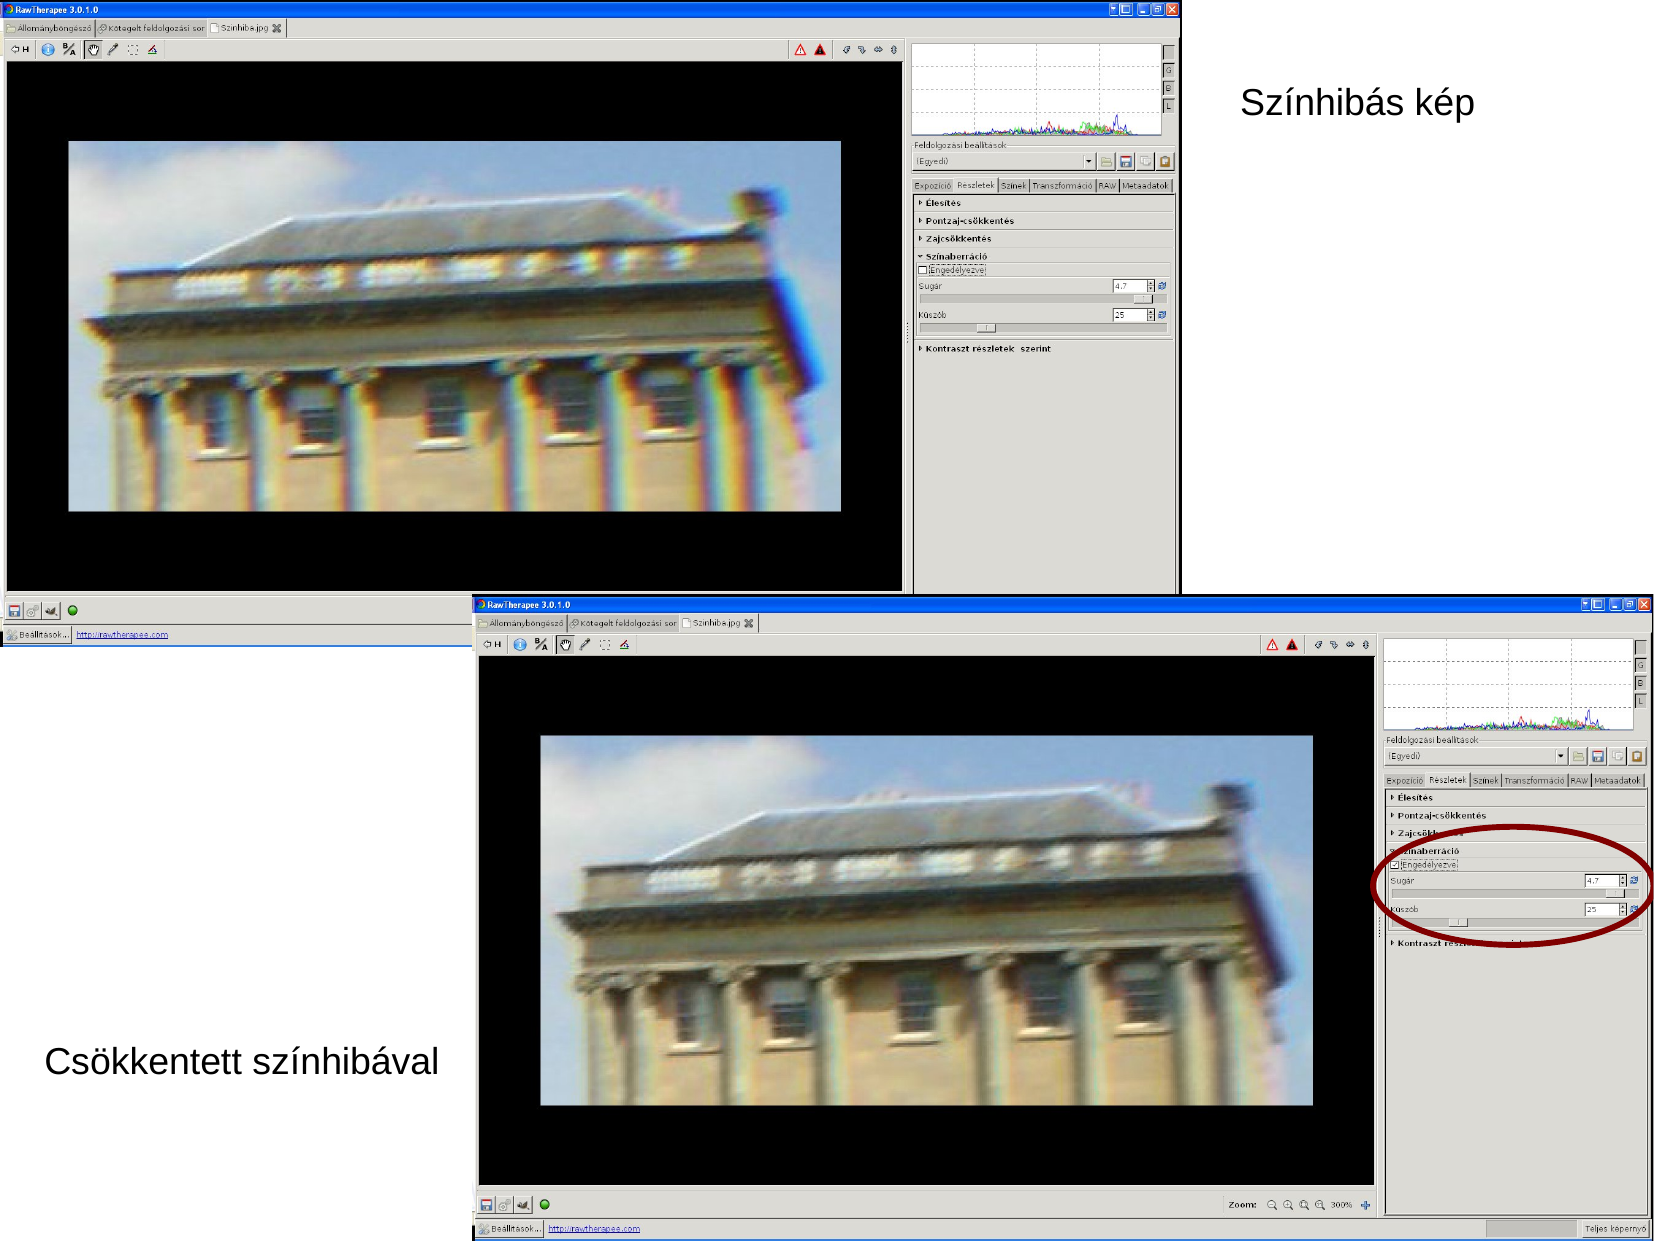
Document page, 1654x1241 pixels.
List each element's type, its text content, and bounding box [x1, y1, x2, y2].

text_box Színhibás kép [1225, 73, 1491, 131]
picture [1377, 830, 1650, 941]
picture [0, 0, 1654, 1241]
text_box Csökkentett színhibával [29, 1033, 455, 1091]
